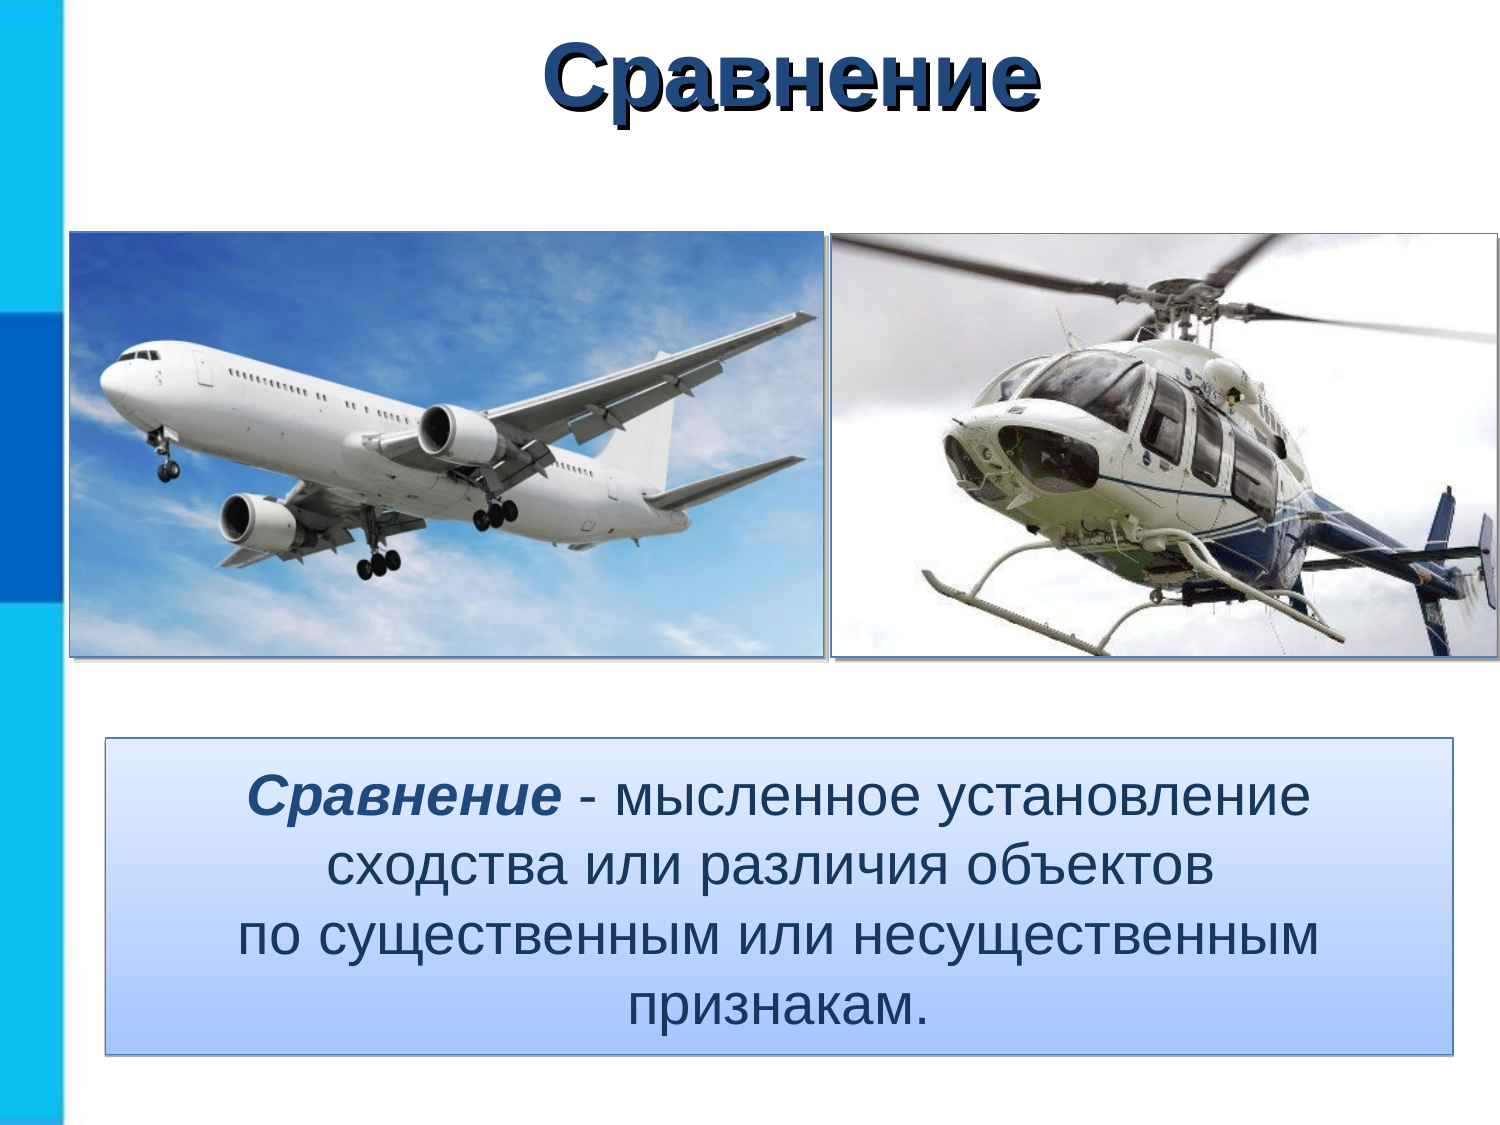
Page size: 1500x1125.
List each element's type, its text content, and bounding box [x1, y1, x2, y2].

picture [832, 234, 1497, 657]
list Сравнение - мысленное установление сходства или различия объектов по существенным или несущественным признакам. [105, 738, 1454, 1055]
title Сравнение [128, 0, 1454, 141]
picture [835, 238, 1500, 661]
picture [0, 0, 1500, 1125]
